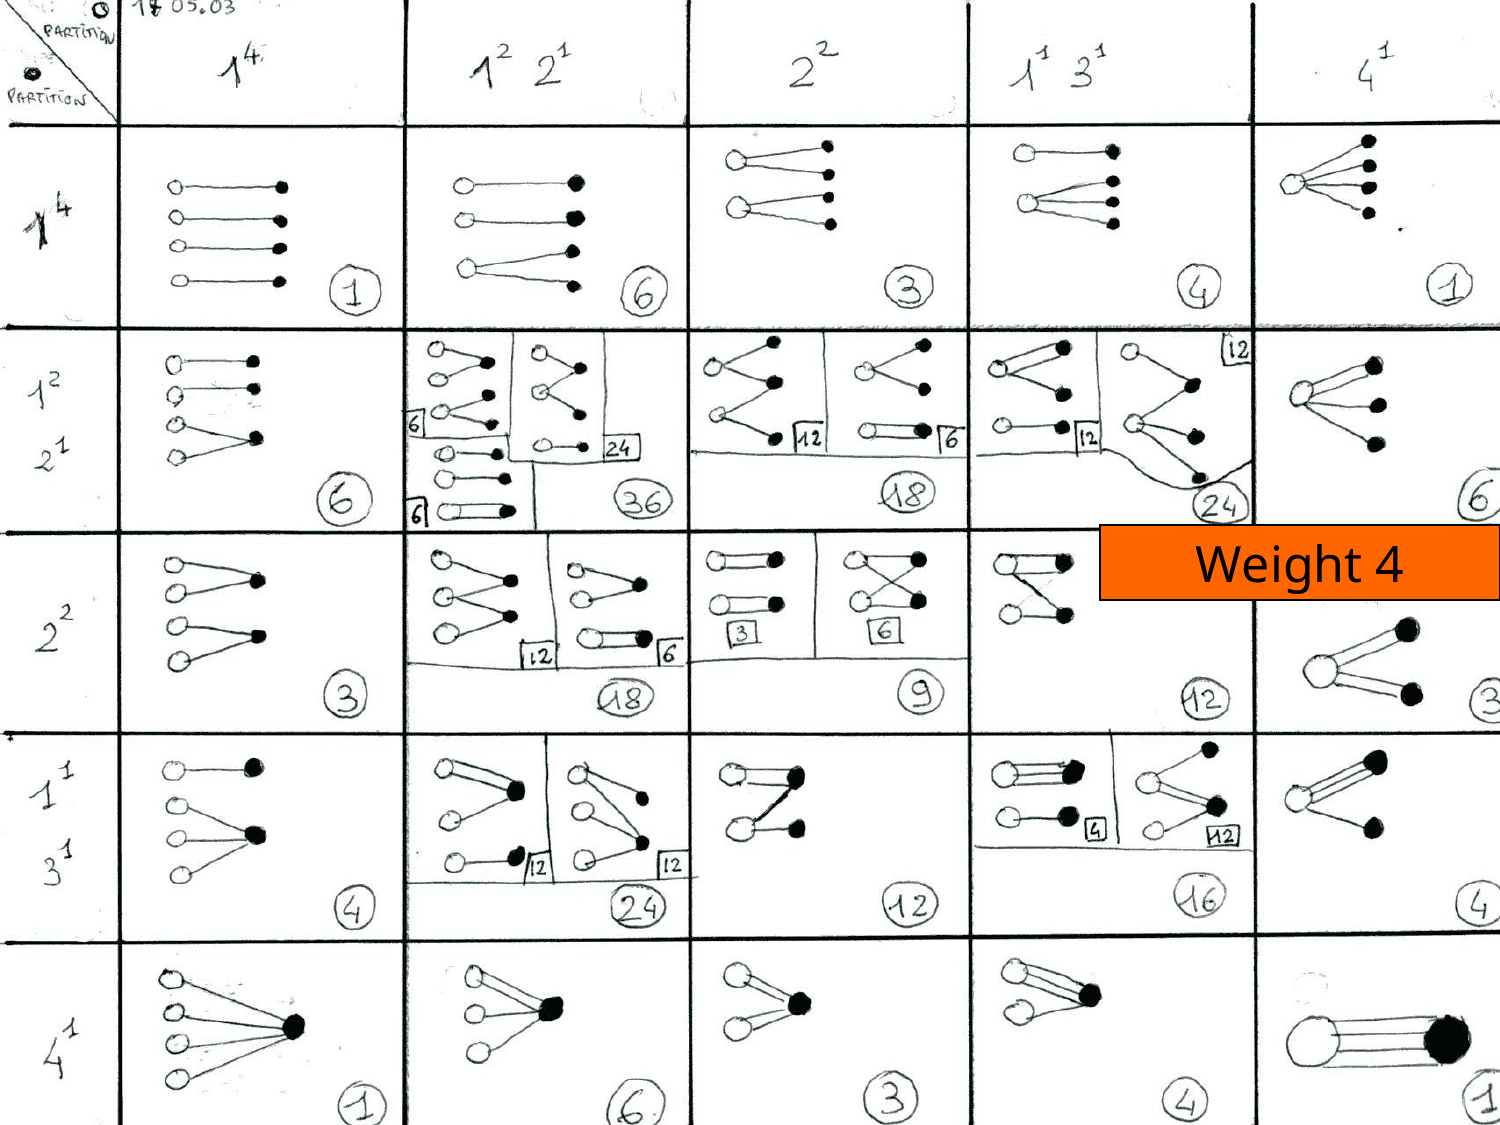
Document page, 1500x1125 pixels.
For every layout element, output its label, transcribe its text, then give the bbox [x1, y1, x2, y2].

text_box Weight 4 [1099, 525, 1500, 601]
picture [0, 0, 1500, 1125]
